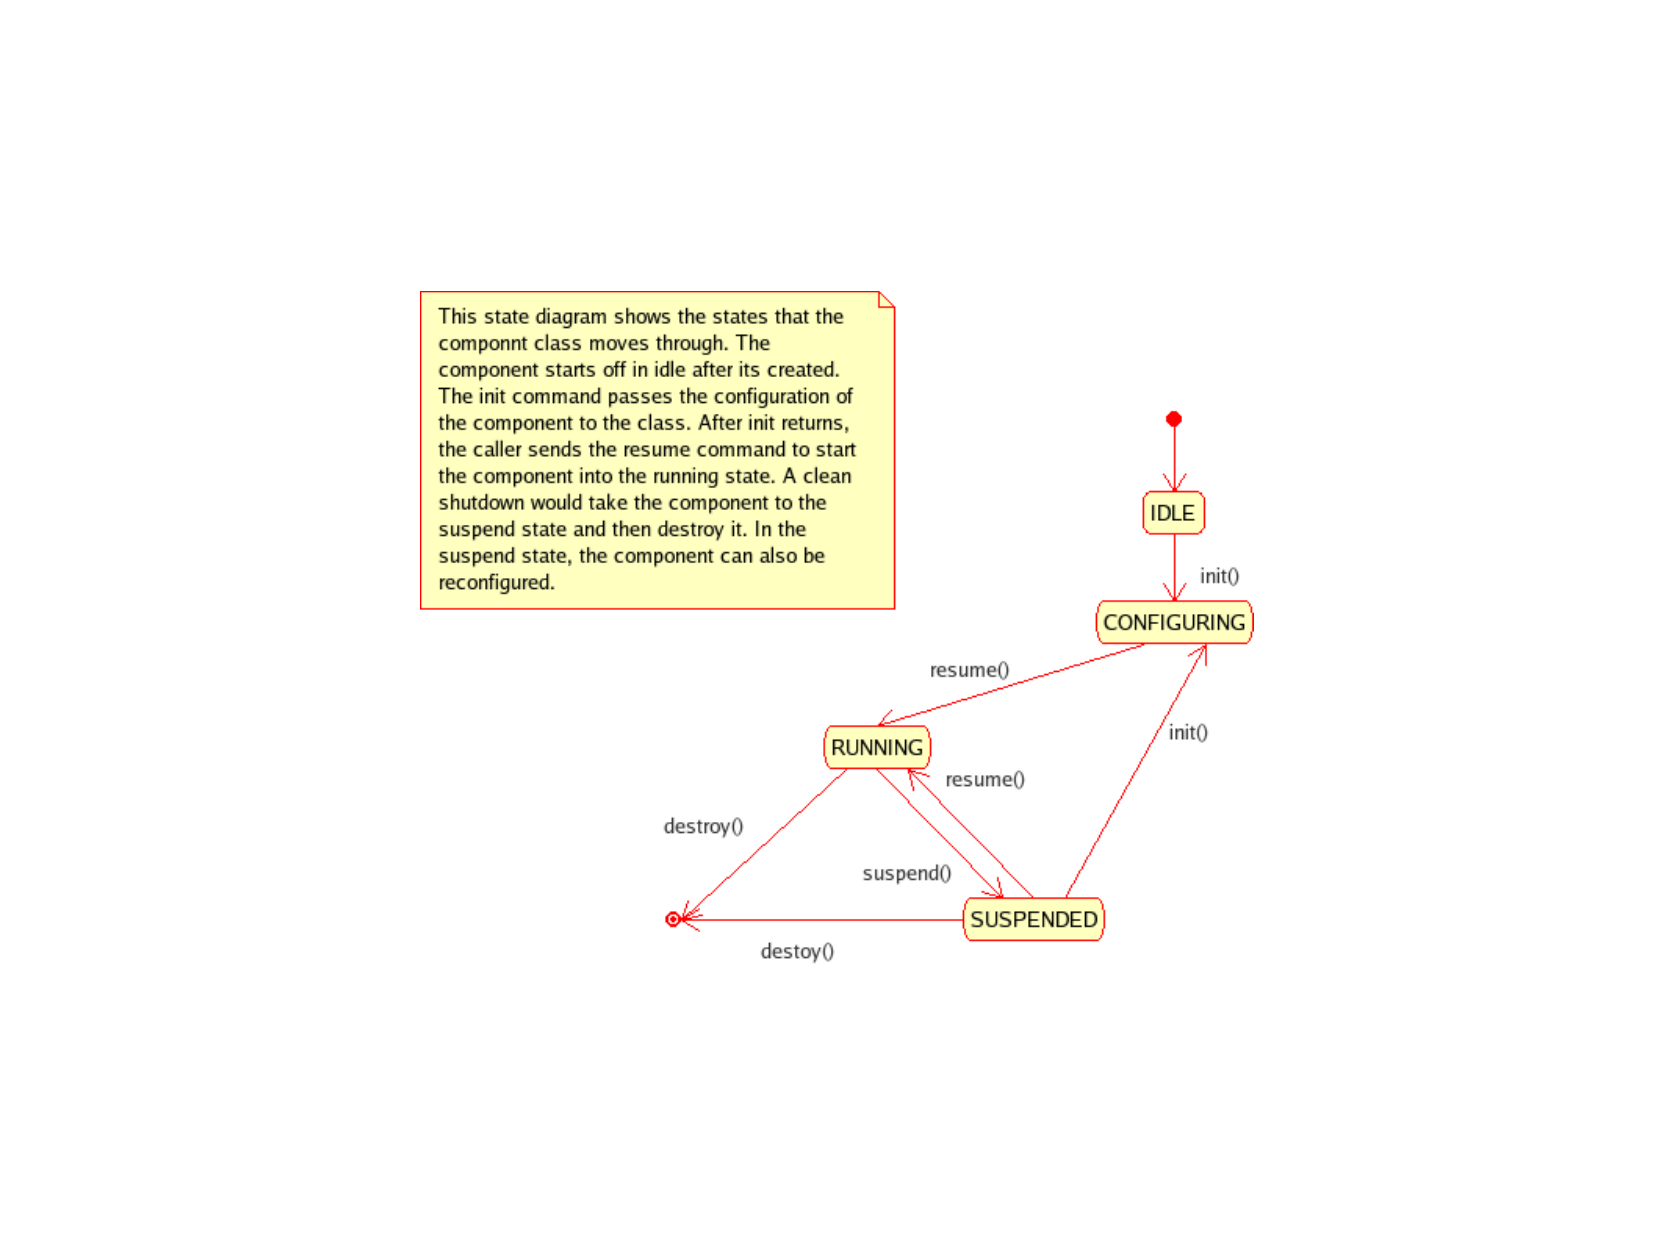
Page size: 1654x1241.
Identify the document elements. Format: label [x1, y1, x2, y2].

picture [420, 291, 1254, 968]
